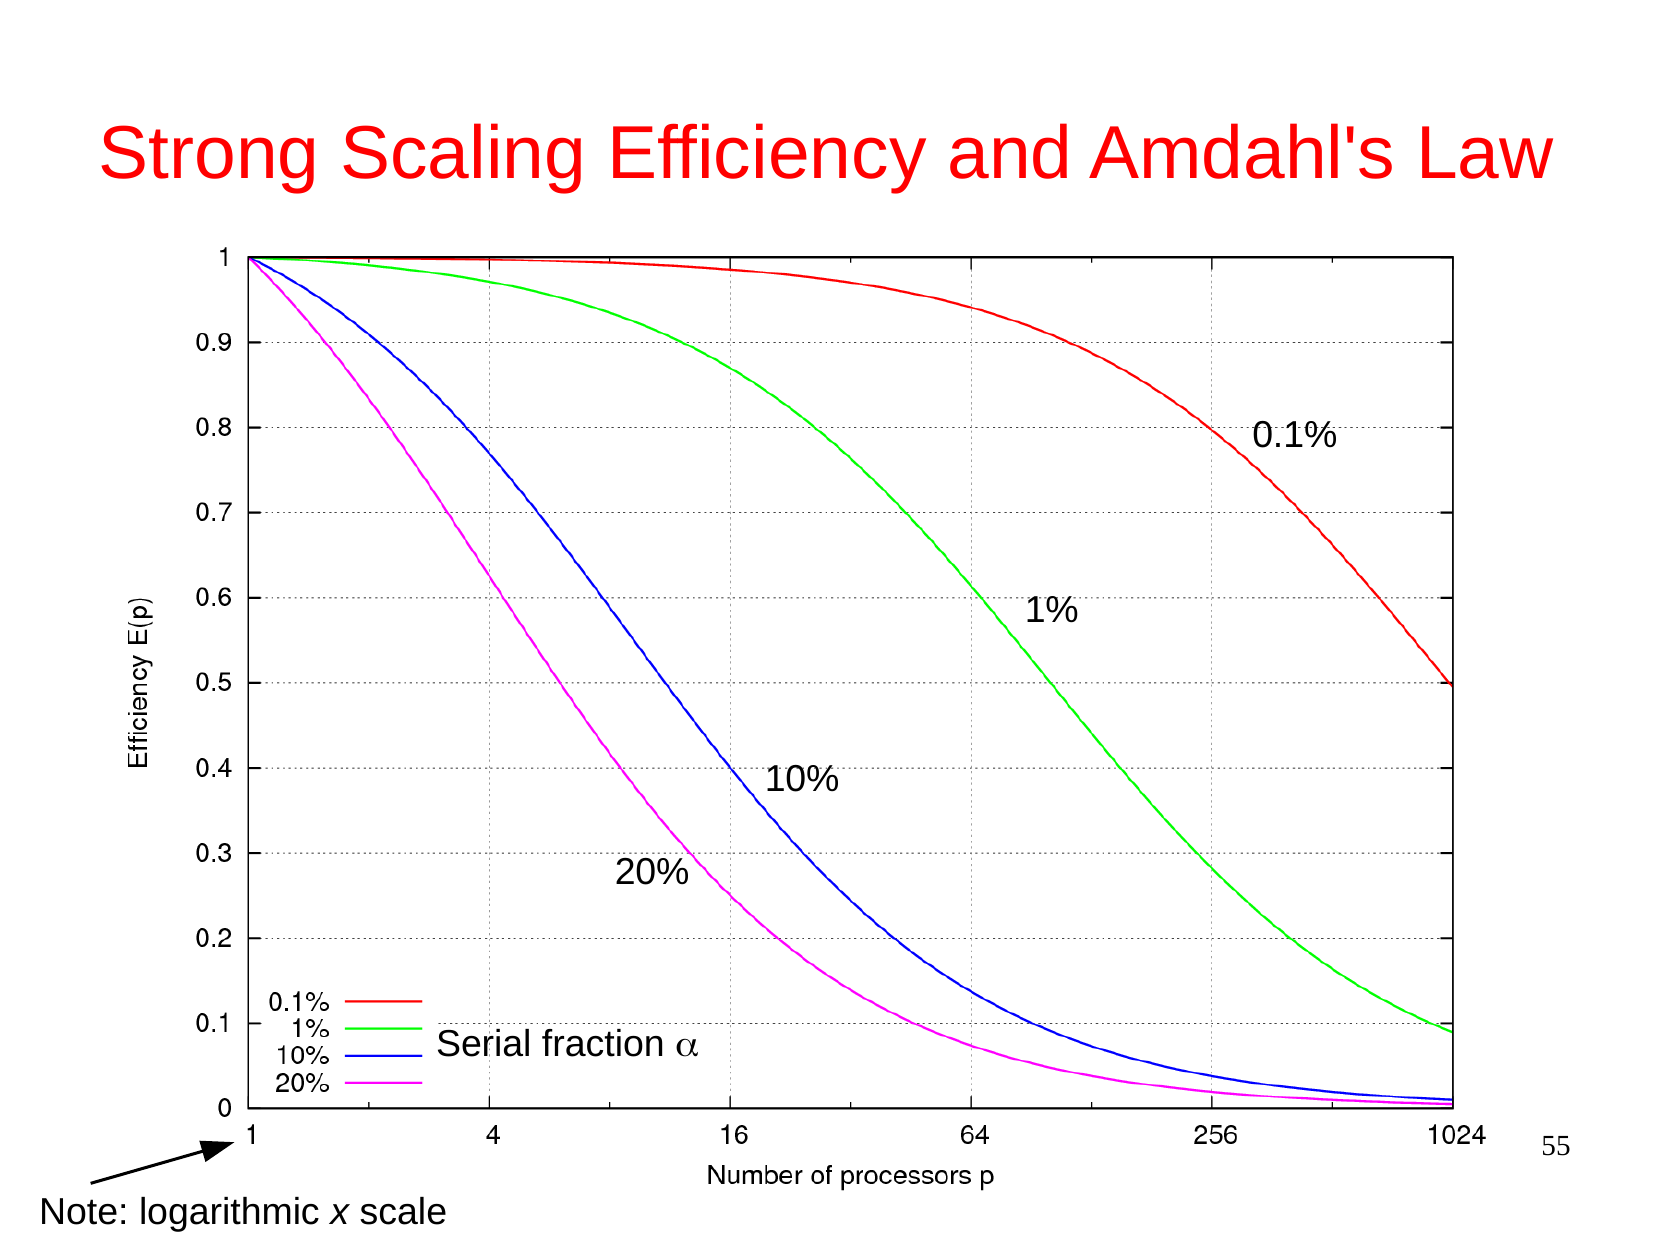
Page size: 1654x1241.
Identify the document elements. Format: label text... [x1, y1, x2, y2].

text_box 20% [600, 843, 705, 901]
text_box 0.1% [1237, 406, 1353, 464]
title Strong Scaling Efficiency and Amdahl's Law [82, 49, 1571, 257]
picture [116, 224, 1501, 1194]
text_box Serial fraction a [418, 1012, 719, 1083]
text_box Note: logarithmic x scale [24, 1183, 462, 1241]
text_box 10% [750, 750, 855, 807]
text_box 1% [1010, 580, 1094, 638]
